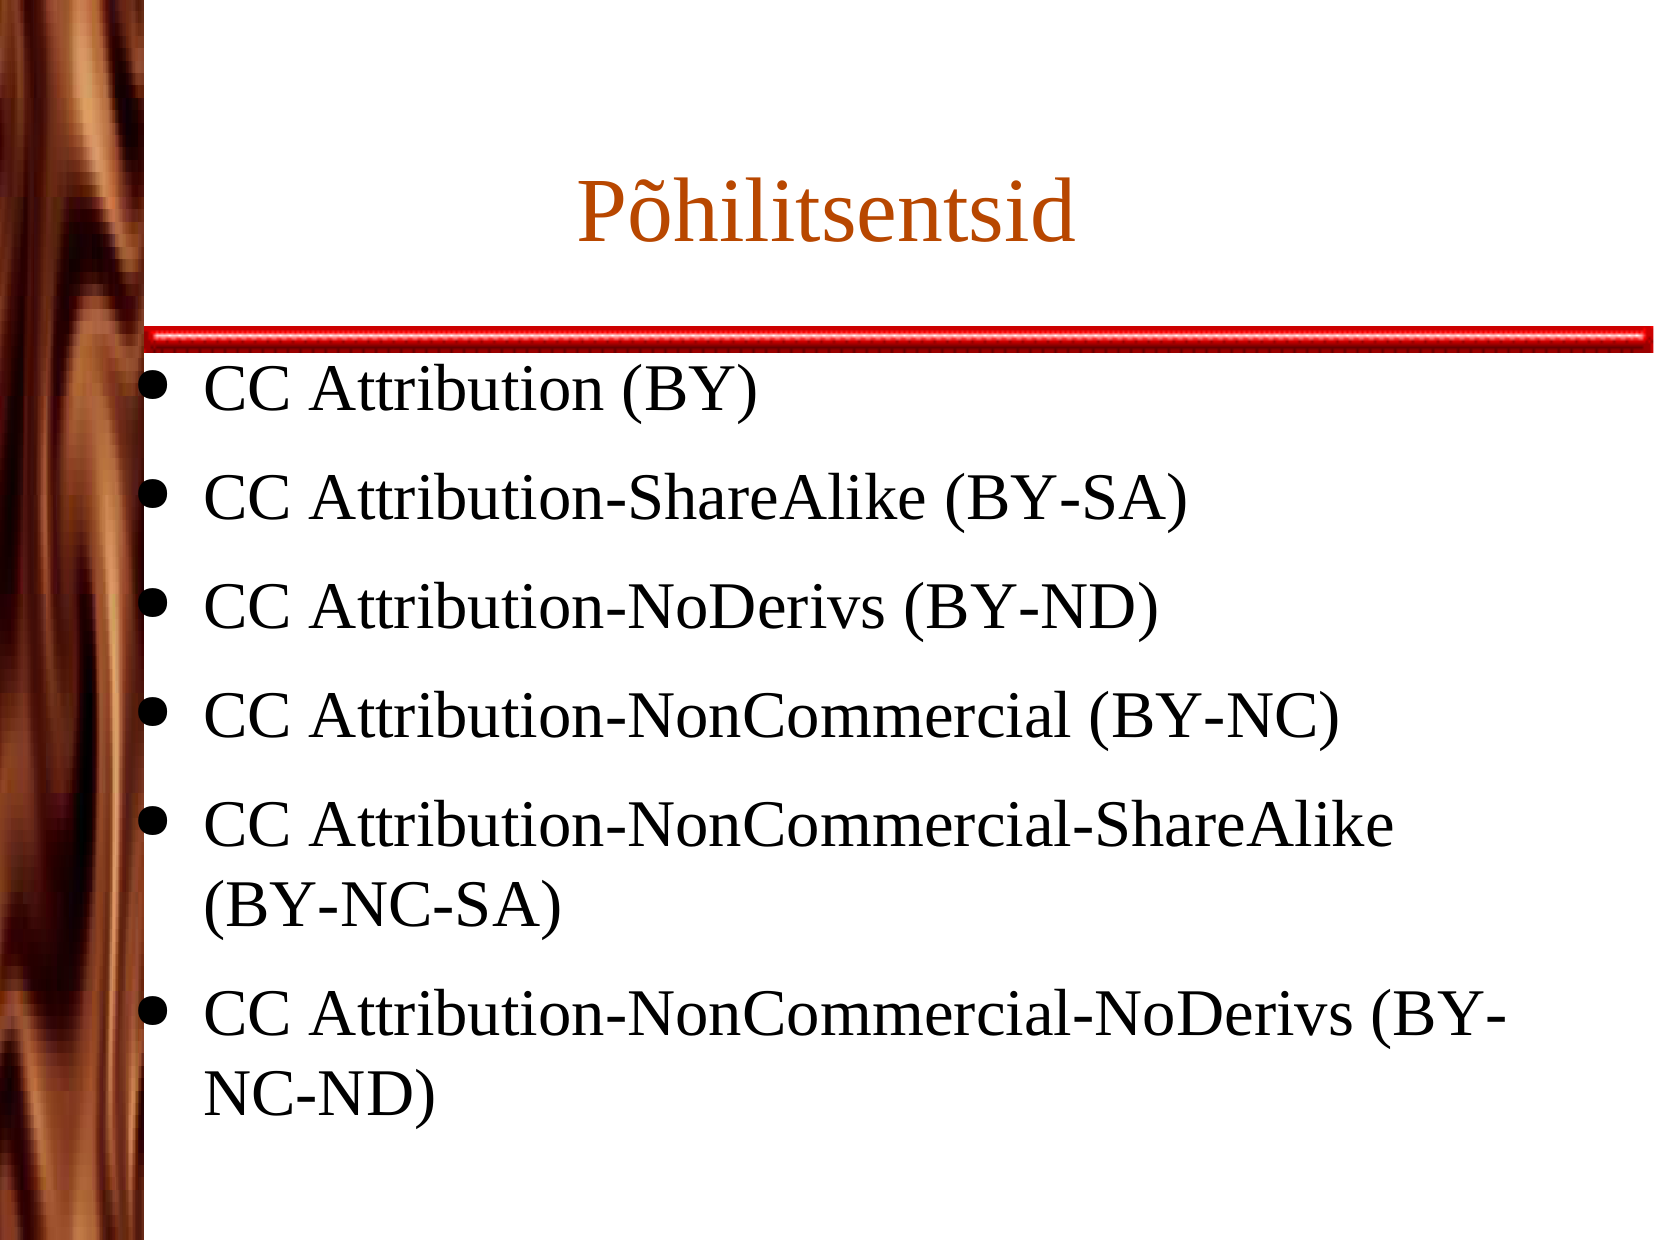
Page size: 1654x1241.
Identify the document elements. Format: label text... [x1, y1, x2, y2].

list CC Attribution (BY) CC Attribution-ShareAlike (BY-SA) CC Attribution-NoDerivs (BY-ND) CC Attribution-NonCommercial (BY-NC) CC Attribution-NonCommercial-ShareAlike (BY-NC-SA) CC Attribution-NonCommercial-NoDerivs (BY-NC-ND) [121, 344, 1533, 1126]
title Põhilitsentsid [121, 100, 1533, 312]
picture [0, 0, 1654, 1240]
